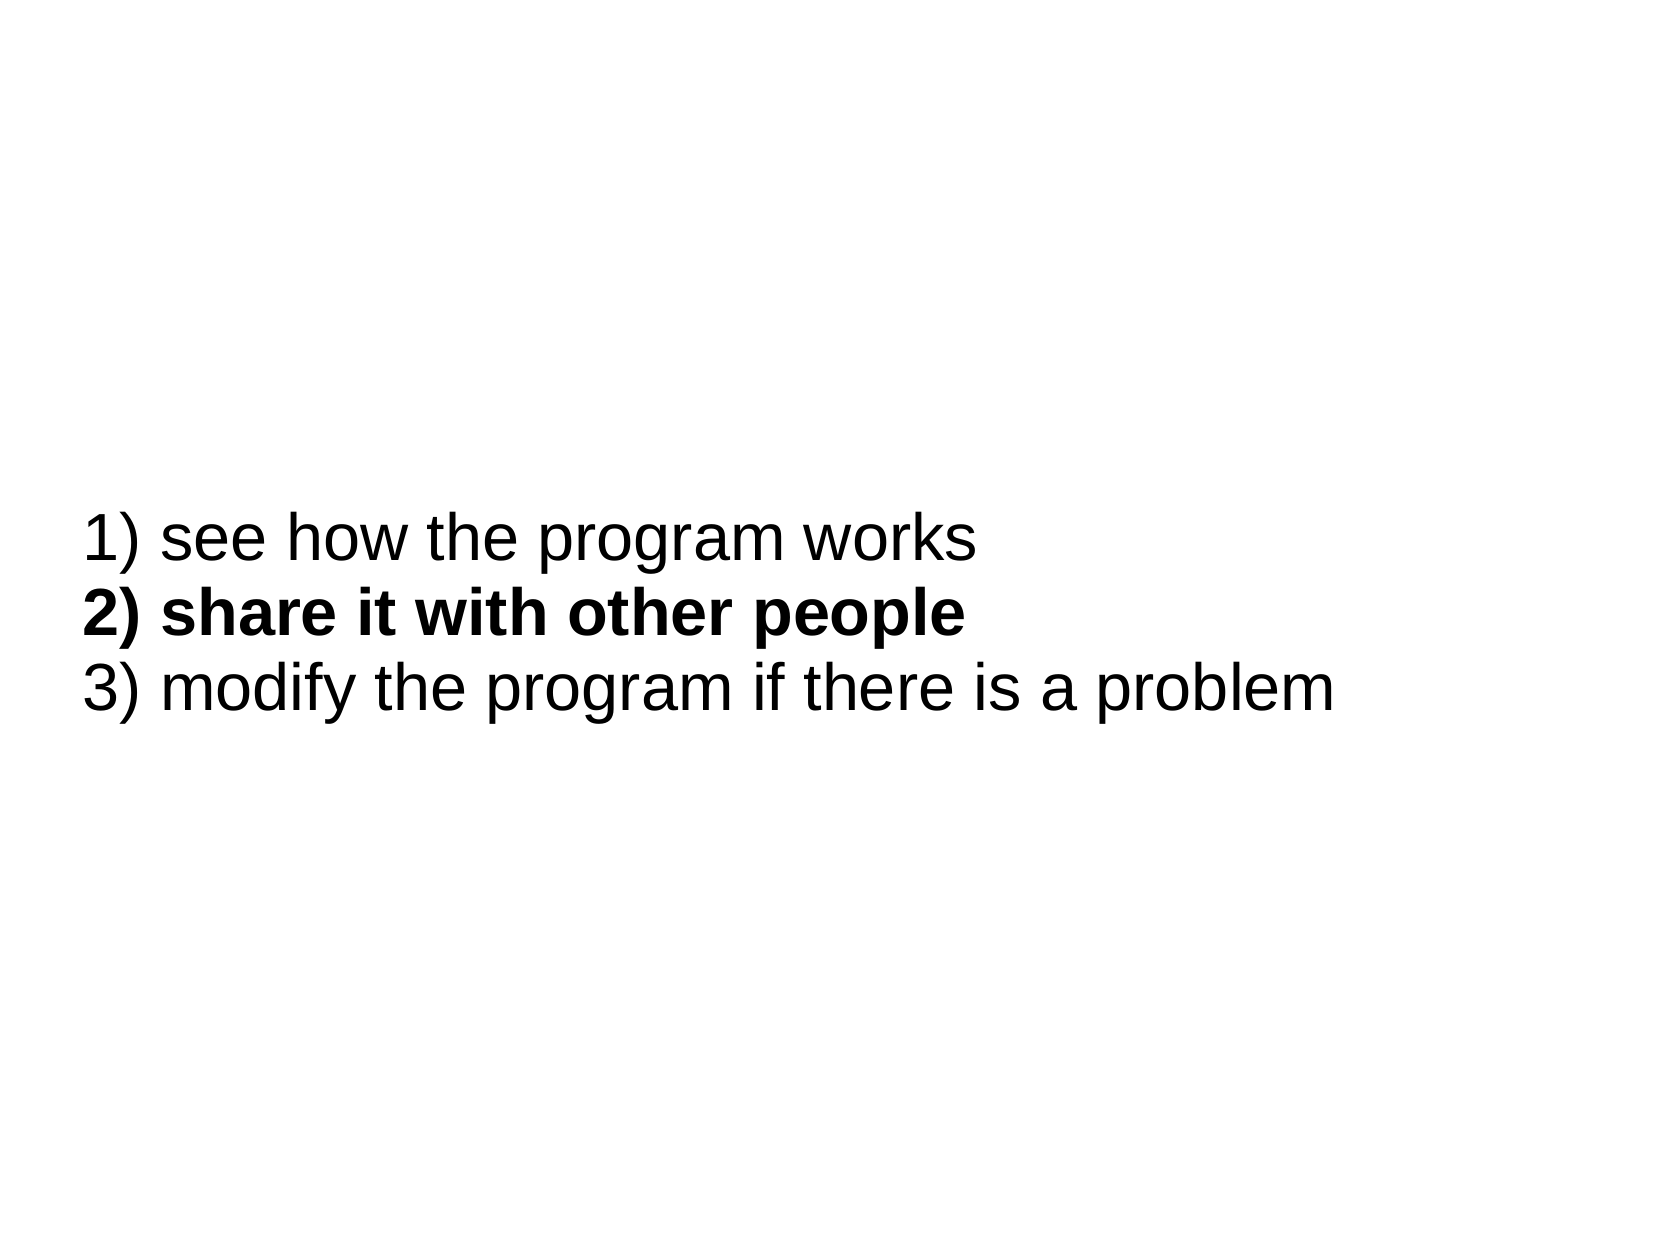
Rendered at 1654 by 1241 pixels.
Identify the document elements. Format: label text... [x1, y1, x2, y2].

subtitle see how the program works share it with other people modify the program if there is a problem [82, 290, 1571, 1010]
